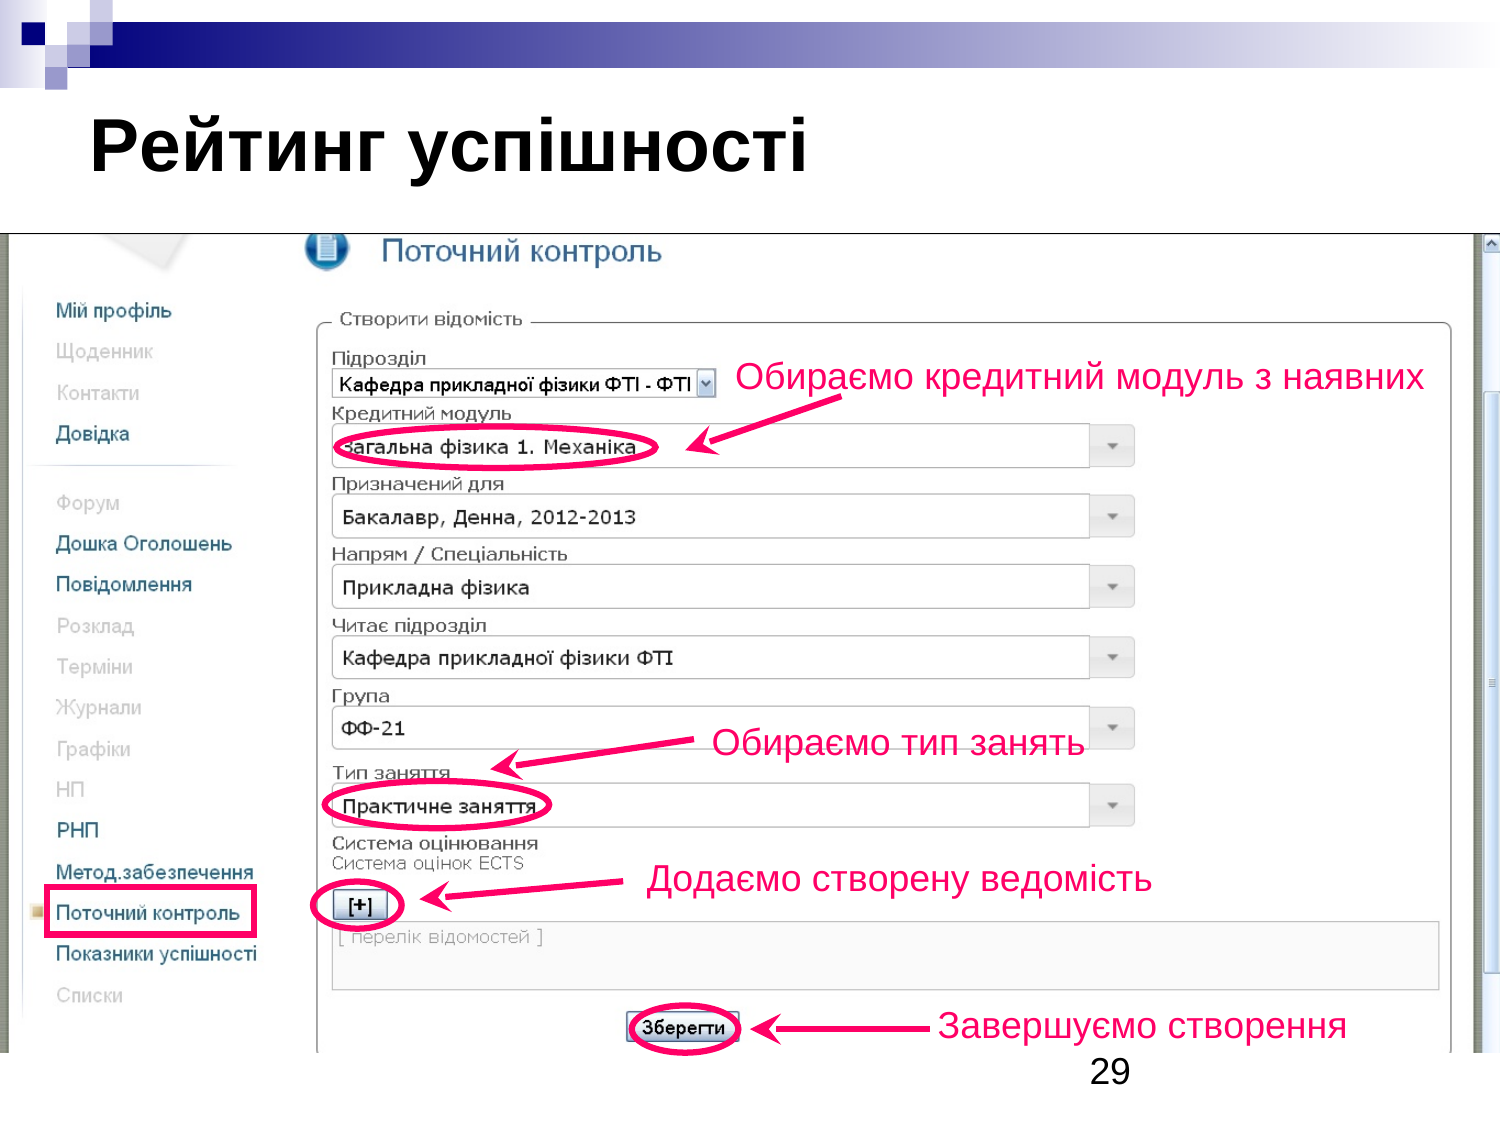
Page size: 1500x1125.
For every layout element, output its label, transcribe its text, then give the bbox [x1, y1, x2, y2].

text_box Обираємо кредитний модуль з наявних [720, 343, 1441, 405]
picture [0, 233, 1500, 1053]
text_box [631, 1005, 739, 1053]
text_box [47, 887, 254, 935]
text_box Обираємо тип занять [696, 710, 1101, 771]
text_box Завершуємо створення [922, 993, 1363, 1055]
text_box Додаємо створену ведомість [632, 846, 1169, 907]
text_box [312, 881, 402, 929]
text_box [324, 781, 550, 829]
text_box [336, 426, 656, 468]
title Рейтинг успішності [75, 74, 1426, 208]
